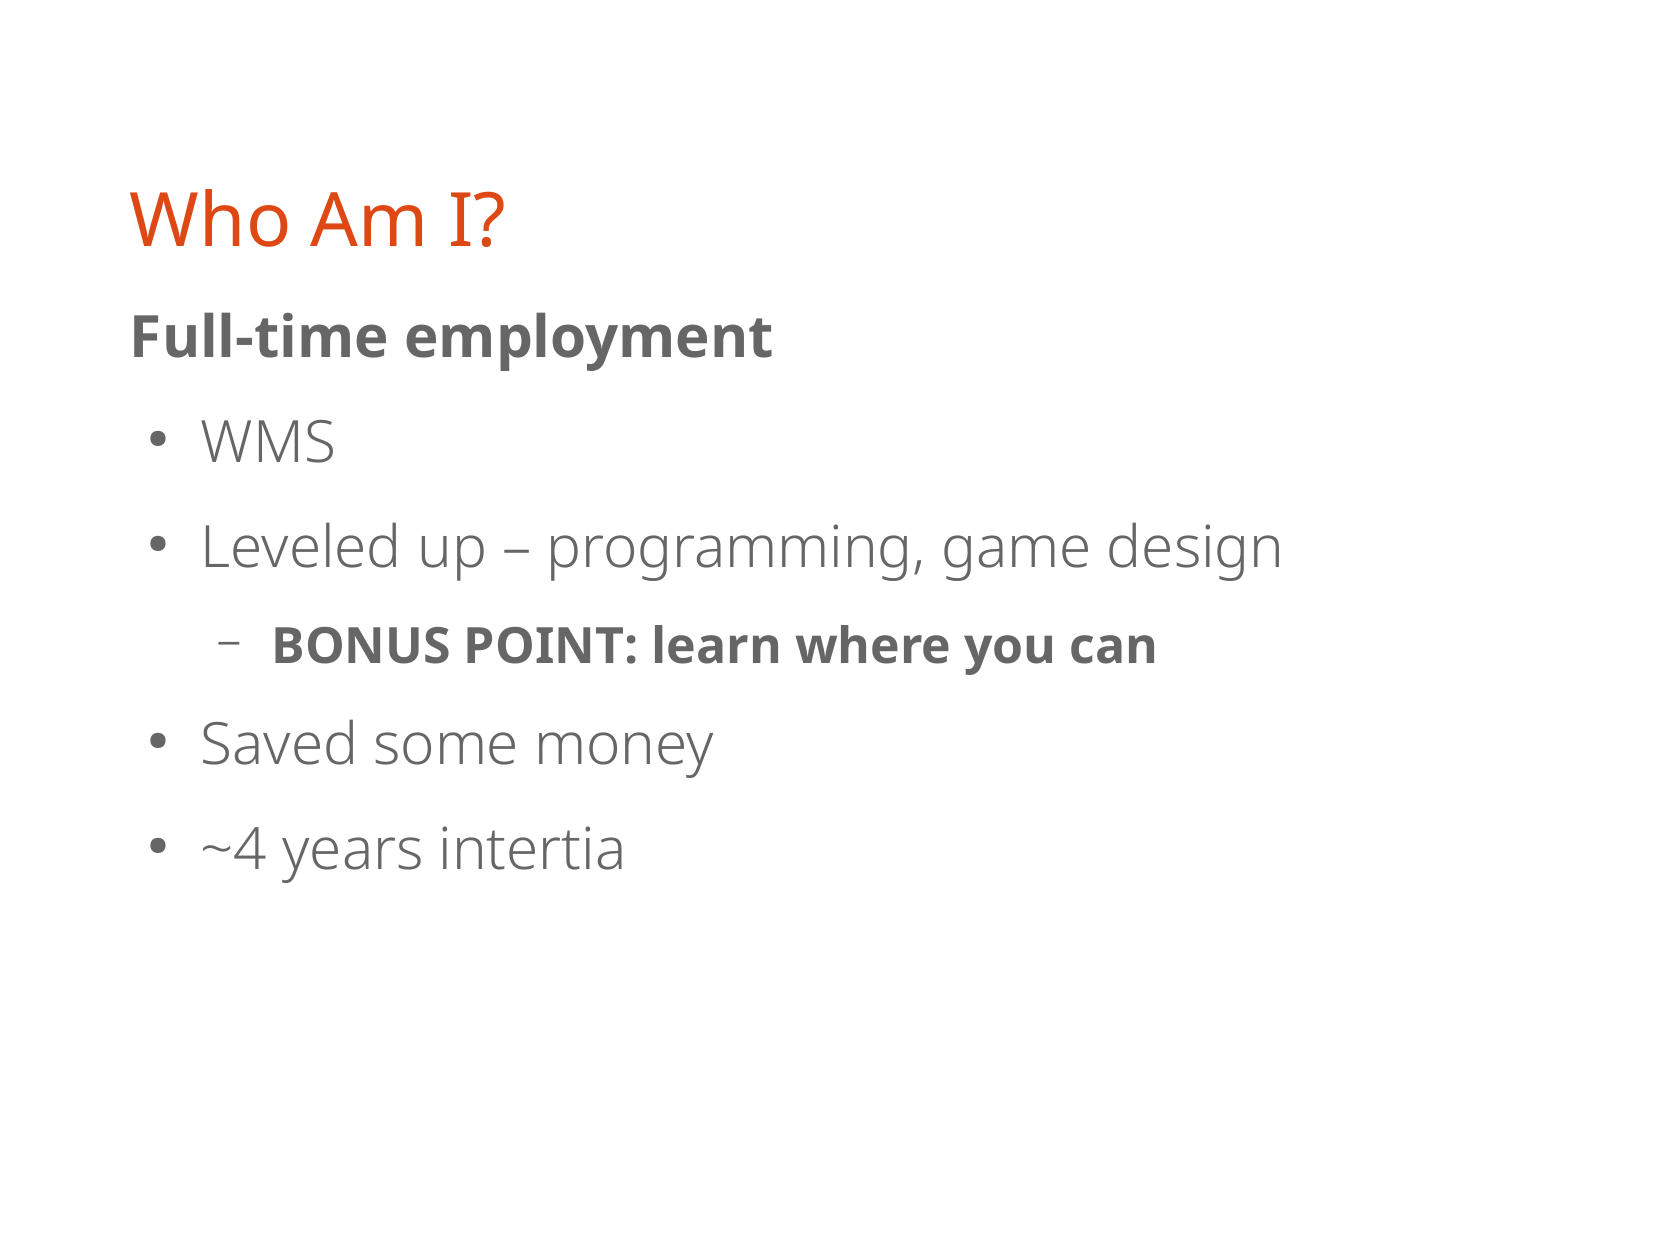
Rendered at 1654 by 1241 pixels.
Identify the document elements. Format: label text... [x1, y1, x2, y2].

title Who Am I? [129, 153, 1518, 281]
list Full-time employment WMS Leveled up – programming, game design BONUS POINT: learn where you can Saved some money ~4 years intertia [129, 295, 1518, 1010]
